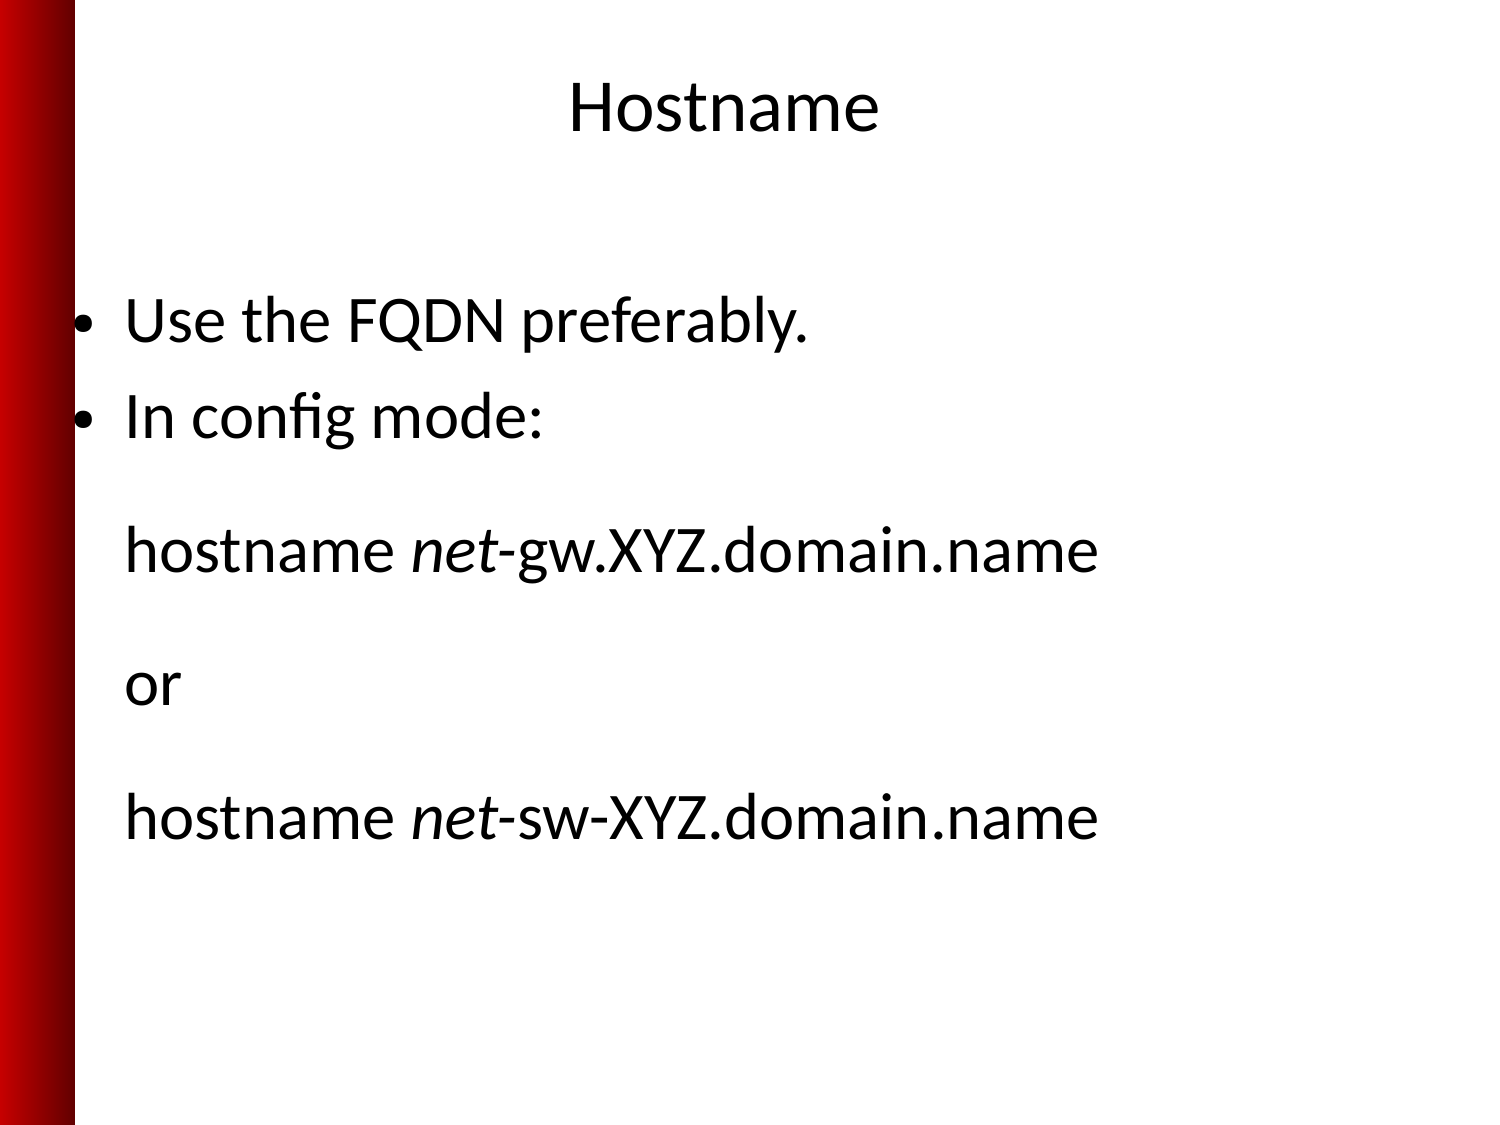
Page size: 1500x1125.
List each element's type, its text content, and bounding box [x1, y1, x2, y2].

list Use the FQDN preferably. In config mode: hostname net-gw.XYZ.domain.name or hostname net-sw-XYZ.domain.name [53, 292, 1446, 1013]
title Hostname [99, 24, 1350, 200]
